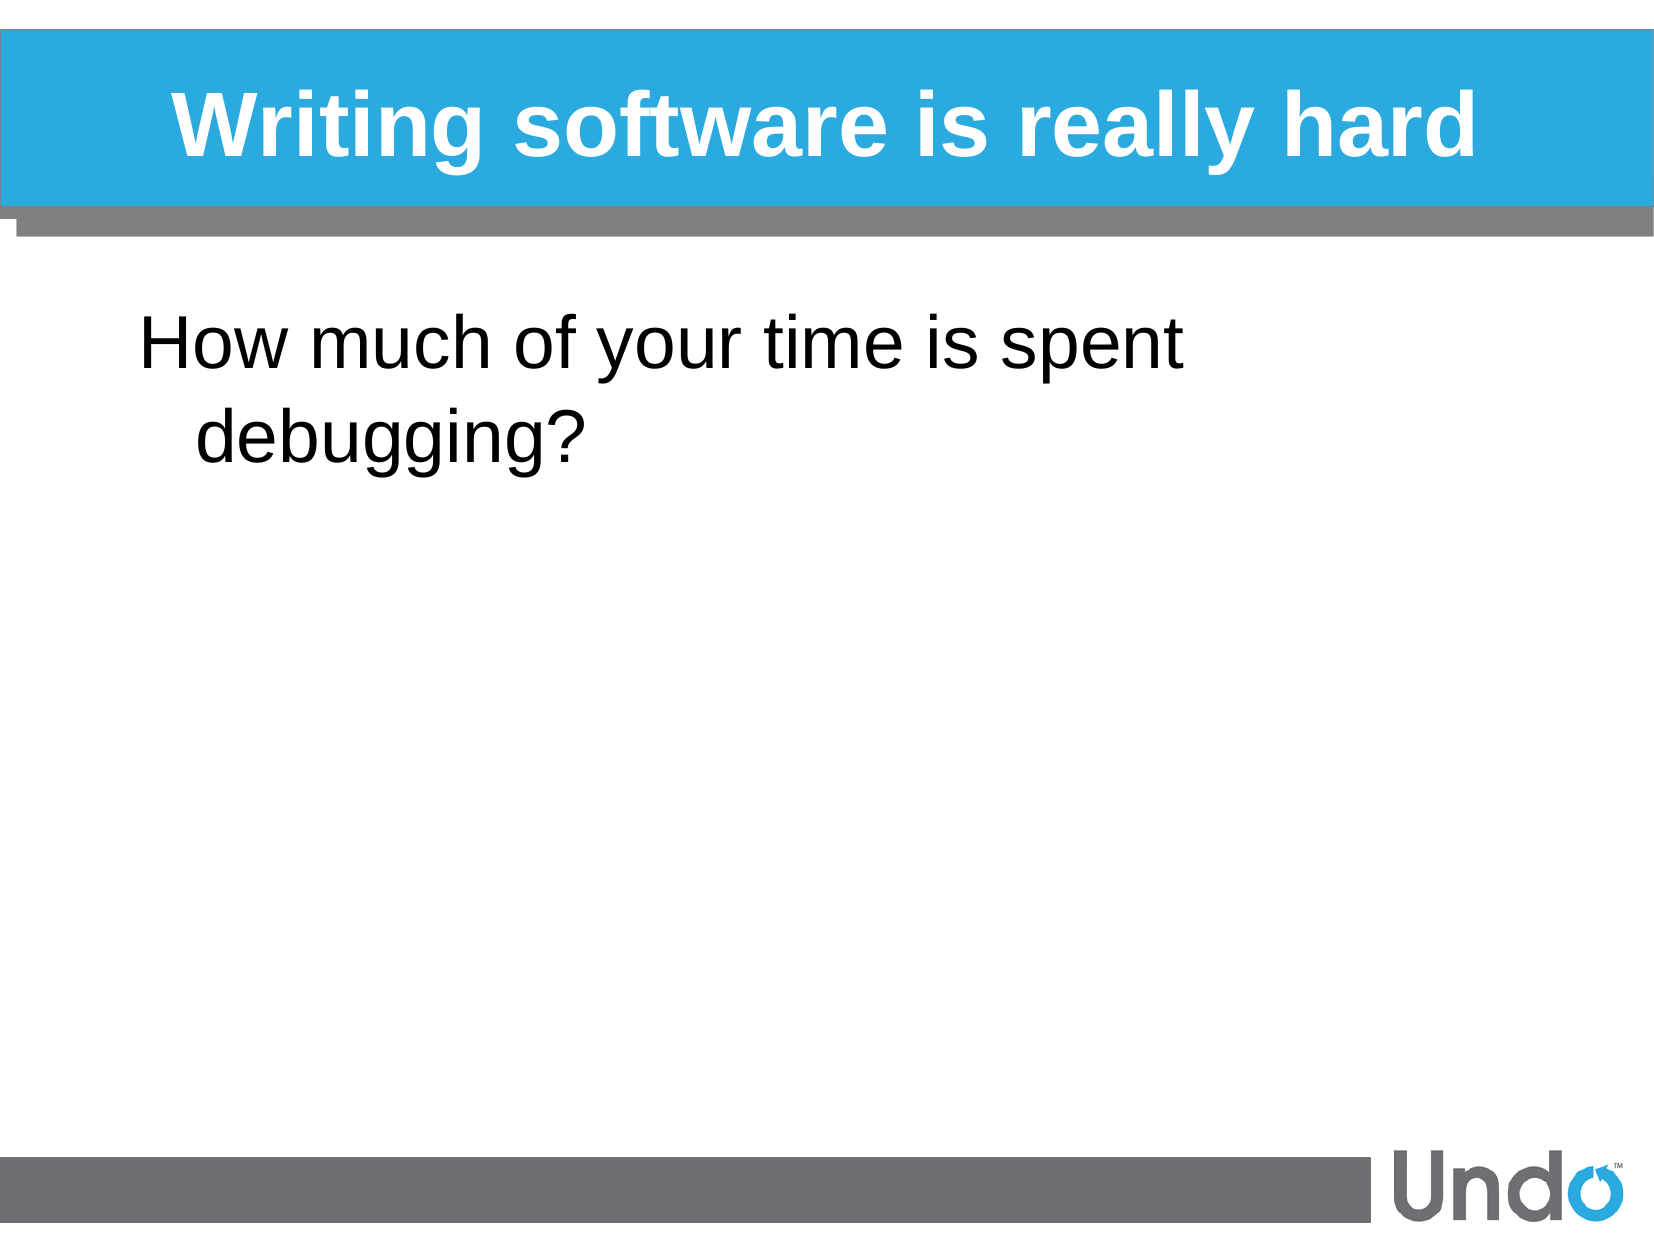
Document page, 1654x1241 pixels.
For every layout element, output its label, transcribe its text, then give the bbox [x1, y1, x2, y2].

title Writing software is really hard [82, 14, 1571, 221]
list How much of your time is spent debugging? [82, 290, 1571, 1241]
picture [1571, 1150, 1624, 1223]
